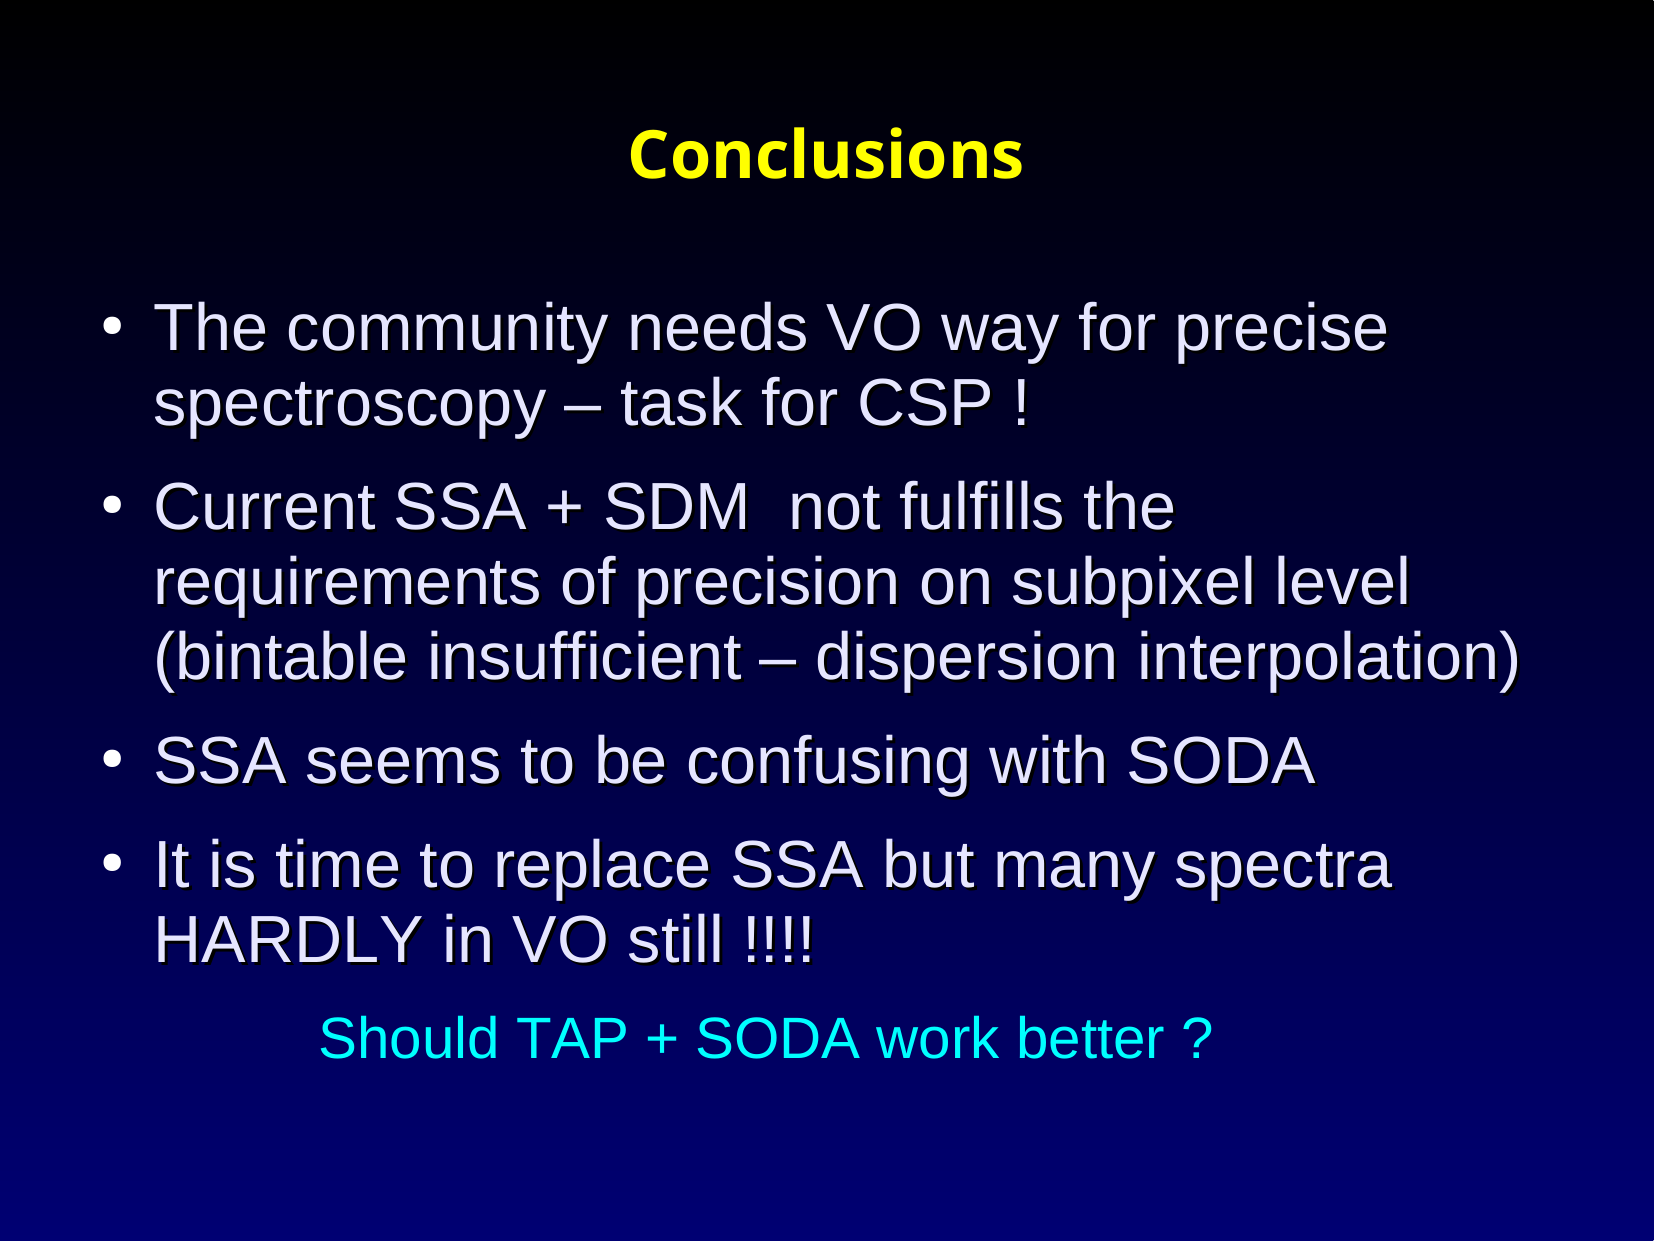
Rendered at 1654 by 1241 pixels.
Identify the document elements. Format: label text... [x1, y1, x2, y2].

list The community needs VO way for precise spectroscopy – task for CSP ! Current SSA + SDM not fulfills the requirements of precision on subpixel level (bintable insufficient – dispersion interpolation) SSA seems to be confusing with SODA It is time to replace SSA but many spectra HARDLY in VO still !!!! Should TAP + SODA work better ? [82, 290, 1571, 1109]
title Conclusions [82, 49, 1571, 257]
